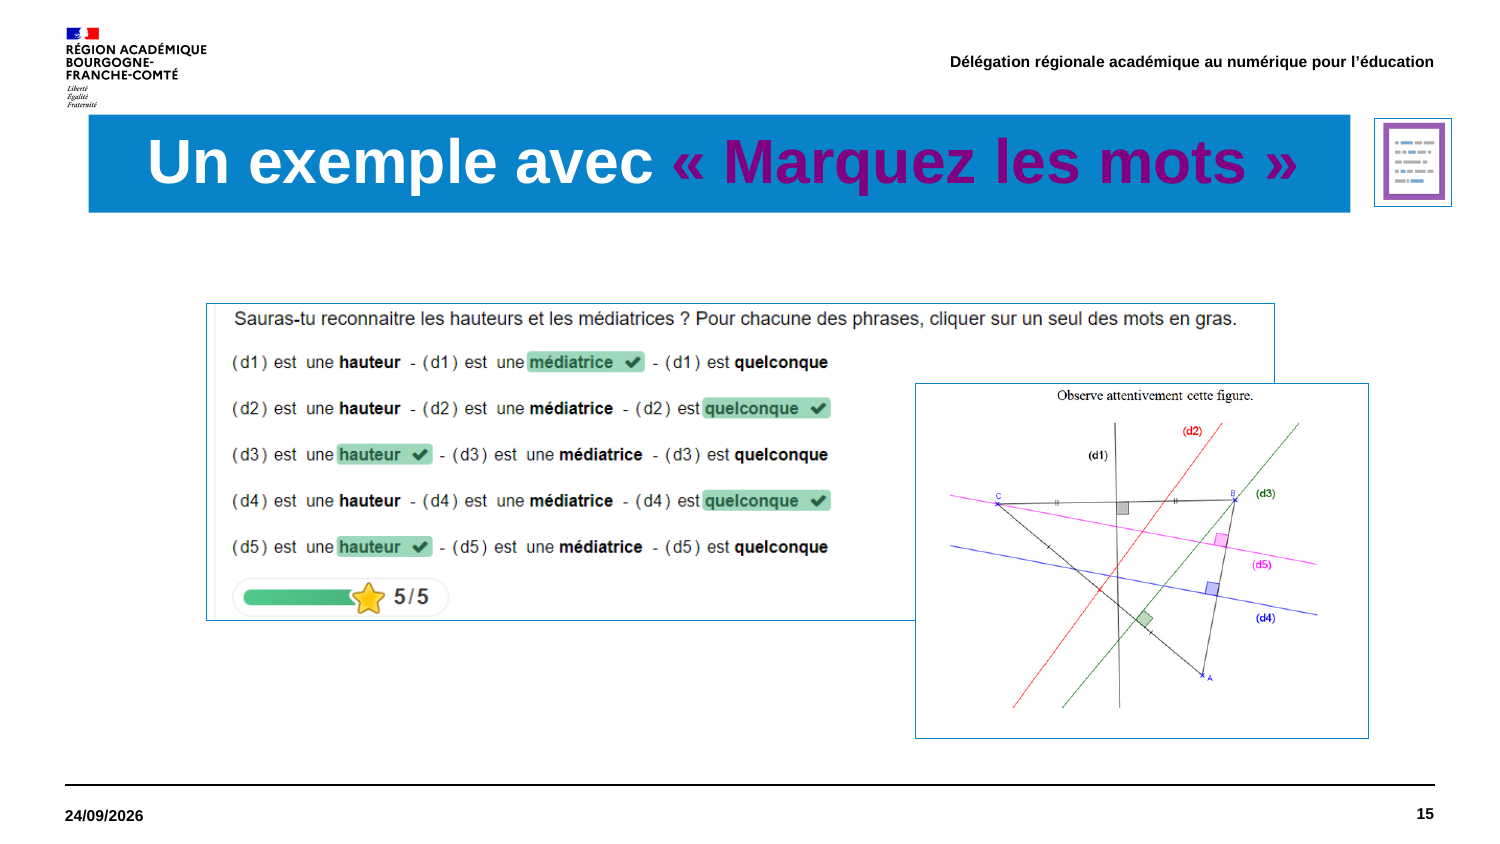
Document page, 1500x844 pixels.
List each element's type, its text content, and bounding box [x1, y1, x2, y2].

text_box 03/02/2022 [64, 787, 245, 843]
picture [206, 303, 1369, 739]
picture [1374, 118, 1452, 207]
picture [55, 16, 218, 119]
text_box <numéro> [1213, 784, 1435, 843]
text_box Délégation régionale académique au numérique pour l’éducation [944, 32, 1435, 91]
text_box Un exemple avec « Marquez les mots » [88, 114, 1351, 213]
